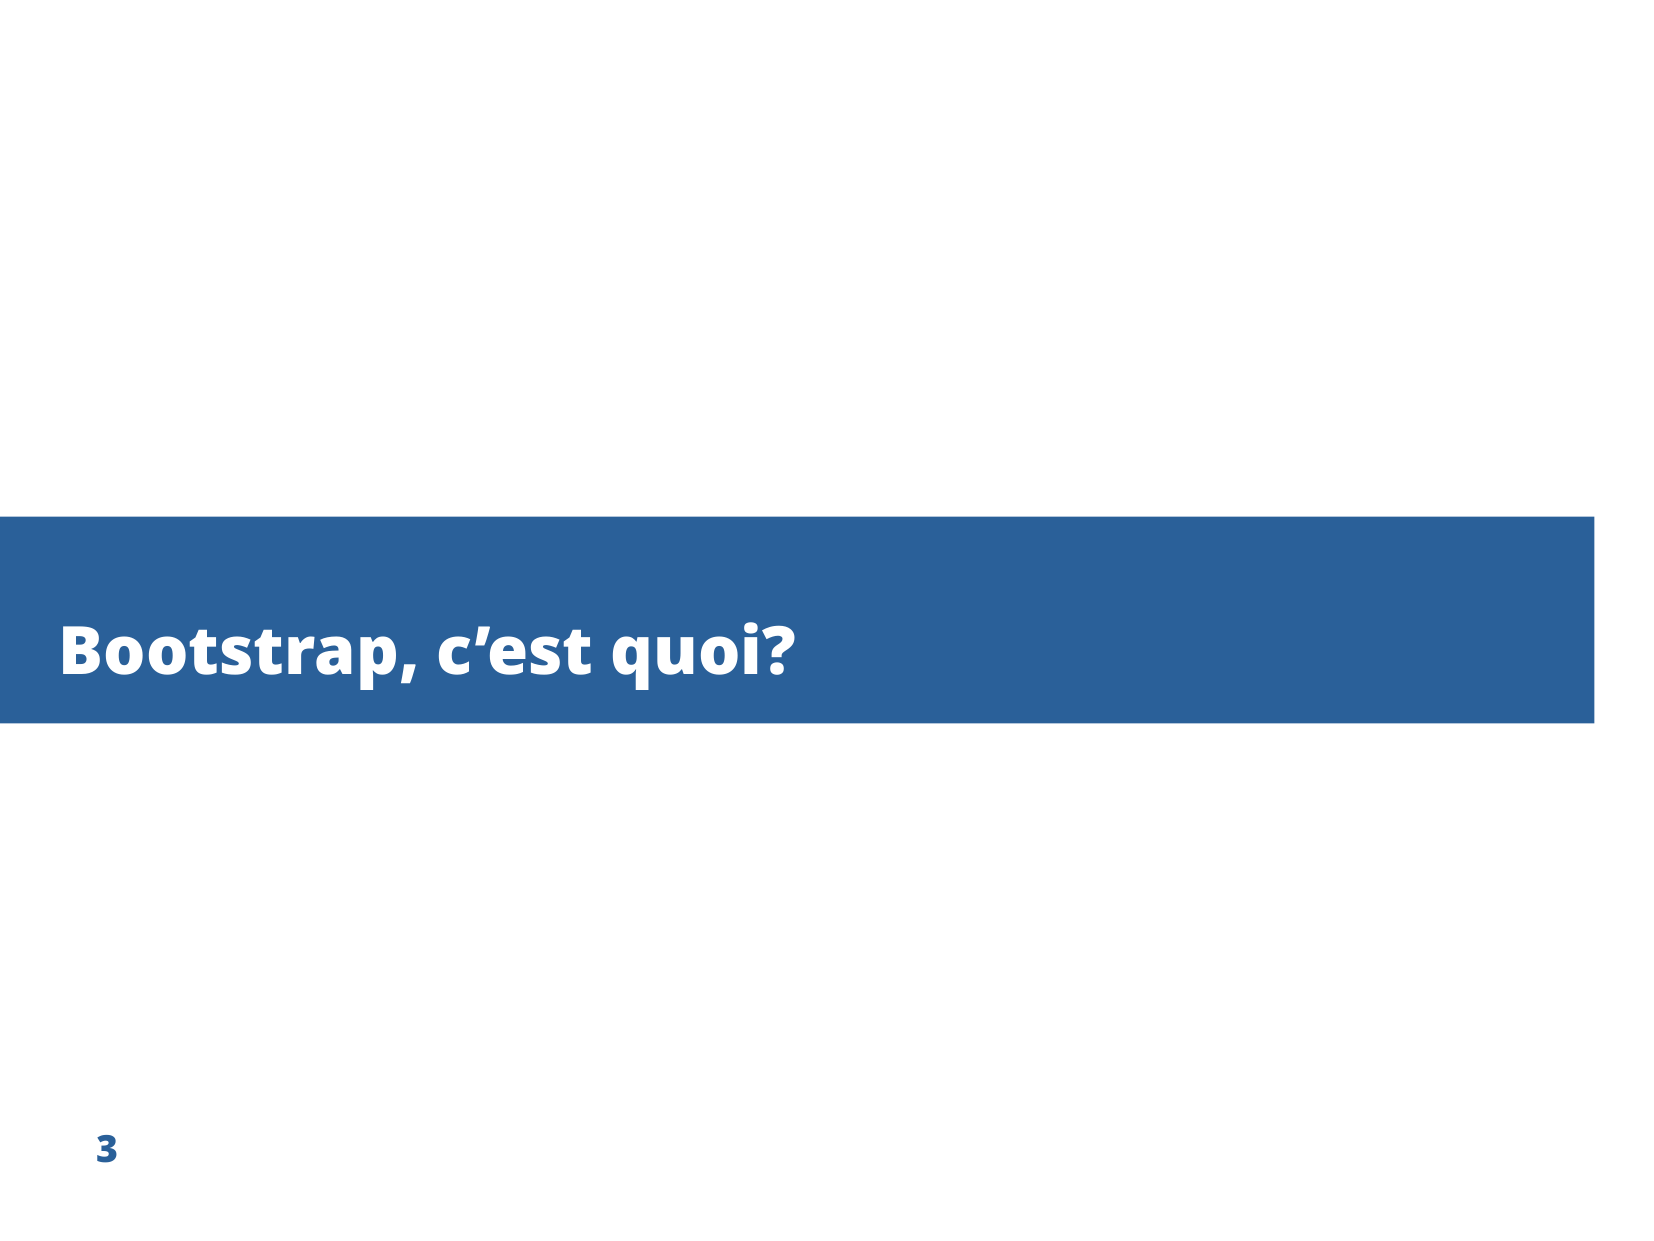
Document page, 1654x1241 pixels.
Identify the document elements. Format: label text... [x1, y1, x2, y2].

title Bootstrap, c’est quoi? [59, 546, 1595, 694]
